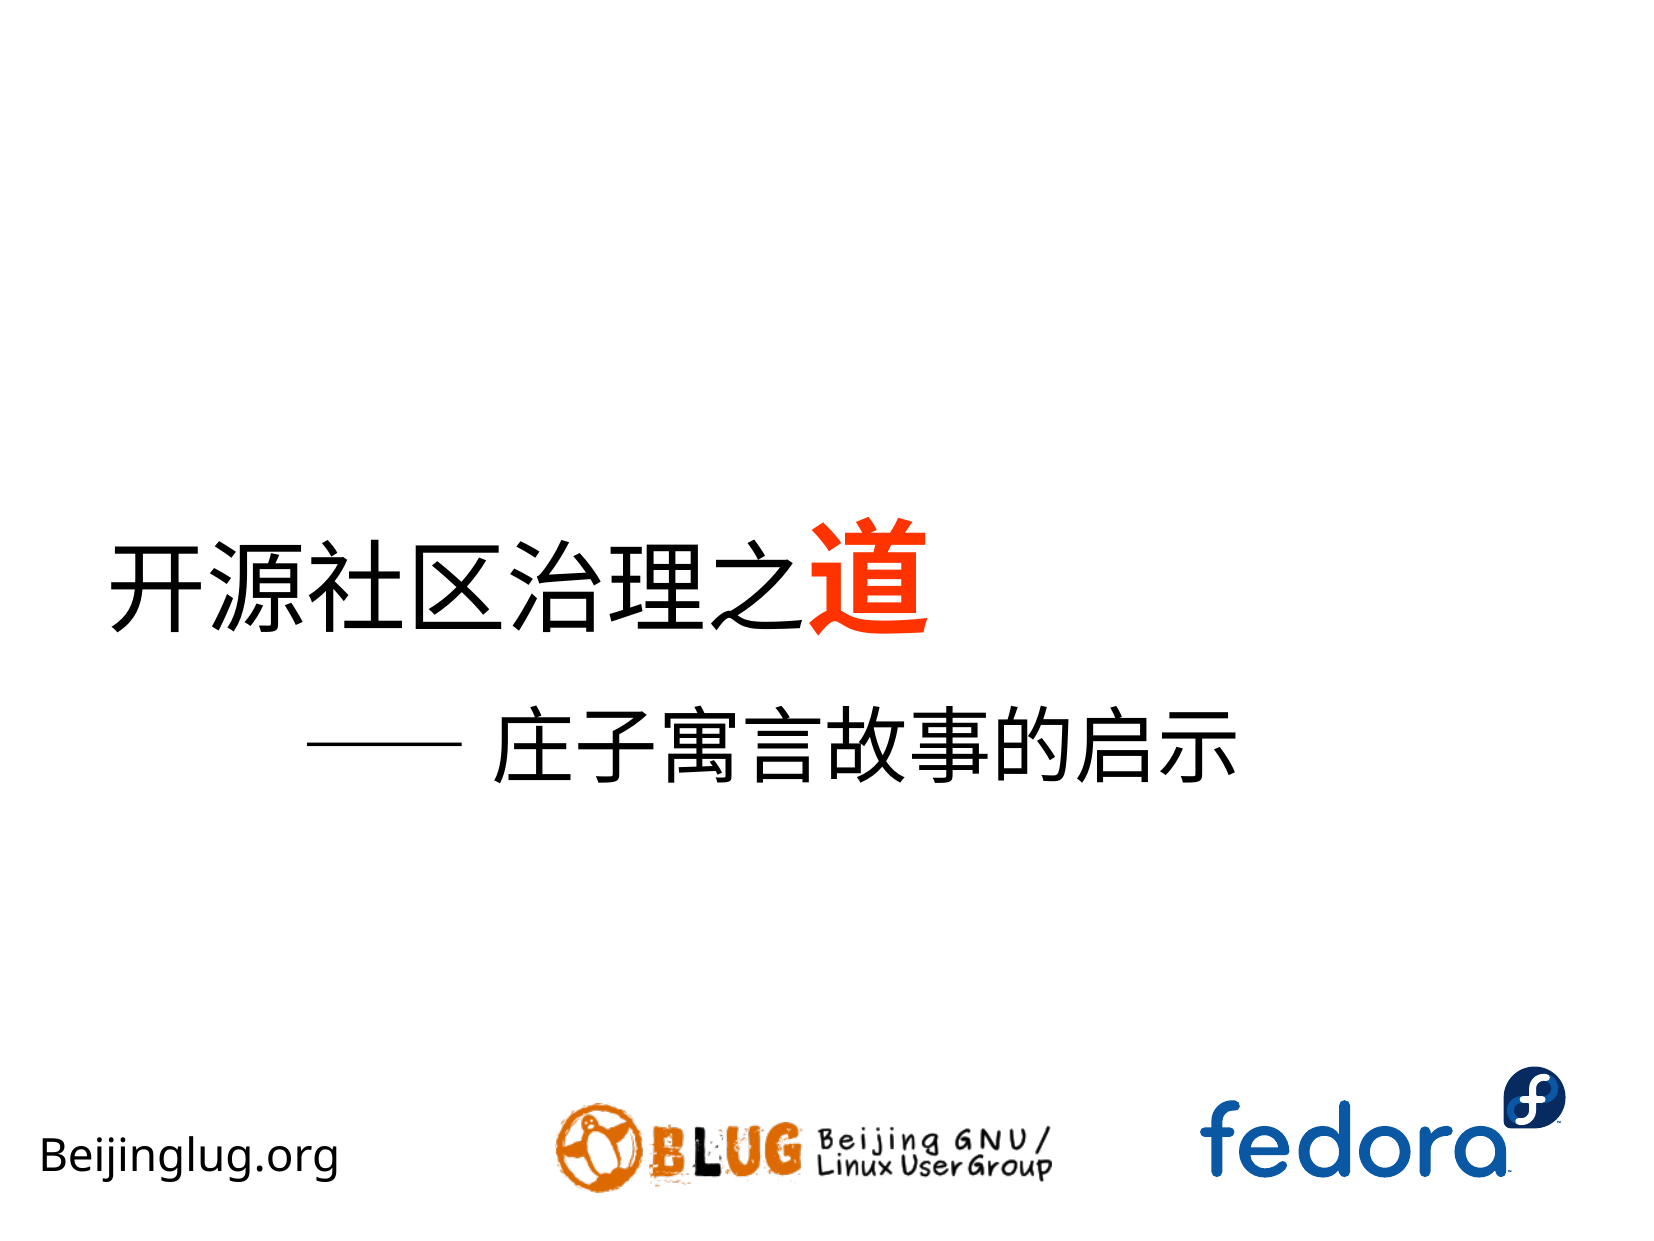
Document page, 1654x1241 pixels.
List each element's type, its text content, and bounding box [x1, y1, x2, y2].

picture [555, 1103, 1052, 1193]
text_box 开源社区治理之道 ——庄子寓言故事的启示 [91, 472, 1318, 821]
